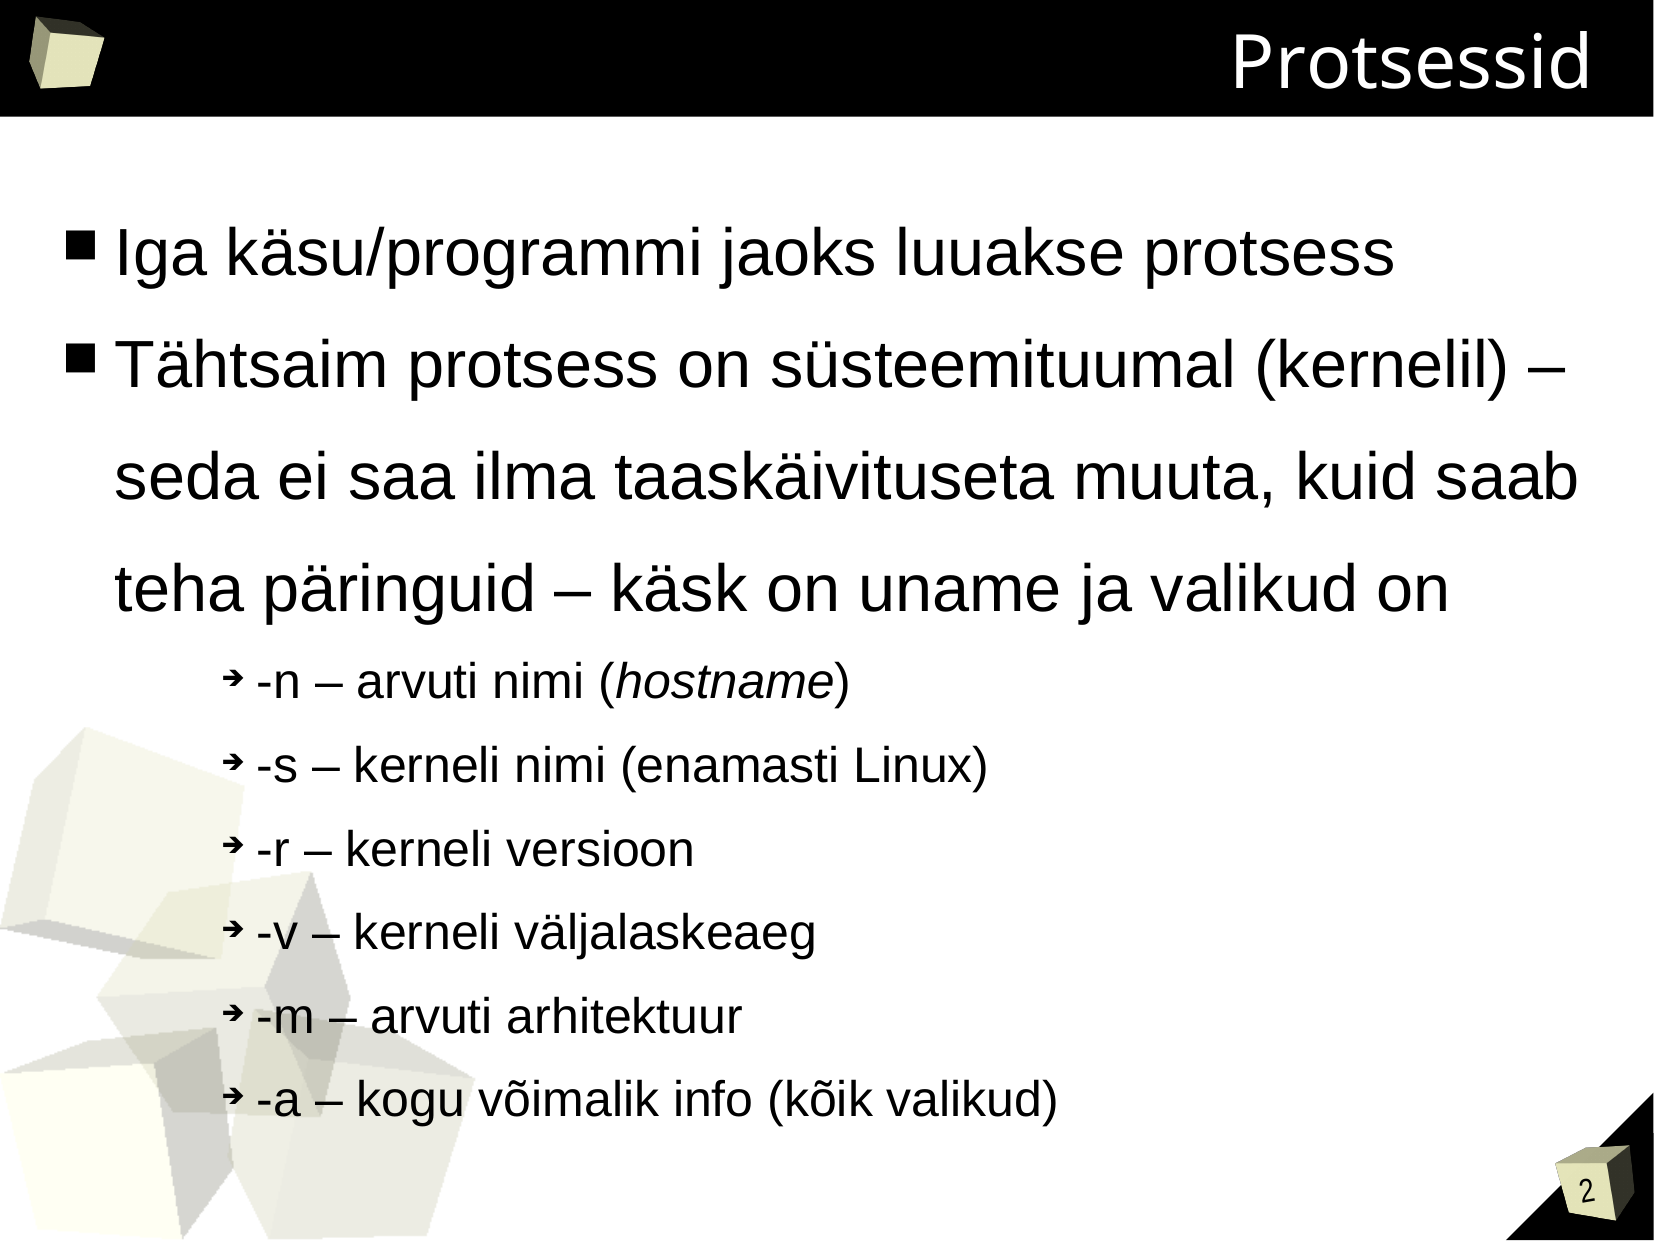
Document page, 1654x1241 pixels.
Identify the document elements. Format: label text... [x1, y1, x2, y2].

title Protsessid [118, 0, 1595, 119]
list Iga käsu/programmi jaoks luuakse protsess Tähtsaim protsess on süsteemituumal (kernelil) – seda ei saa ilma taaskäivituseta muuta, kuid saab teha päringuid – käsk on uname ja valikud on -n – arvuti nimi (hostname) -s – kerneli nimi (enamasti Linux) -r – kerneli versioon -v – kerneli väljalaskeaeg -m – arvuti arhitektuur -a – kogu võimalik info (kõik valikud) [44, 177, 1611, 1214]
picture [0, 726, 477, 1241]
